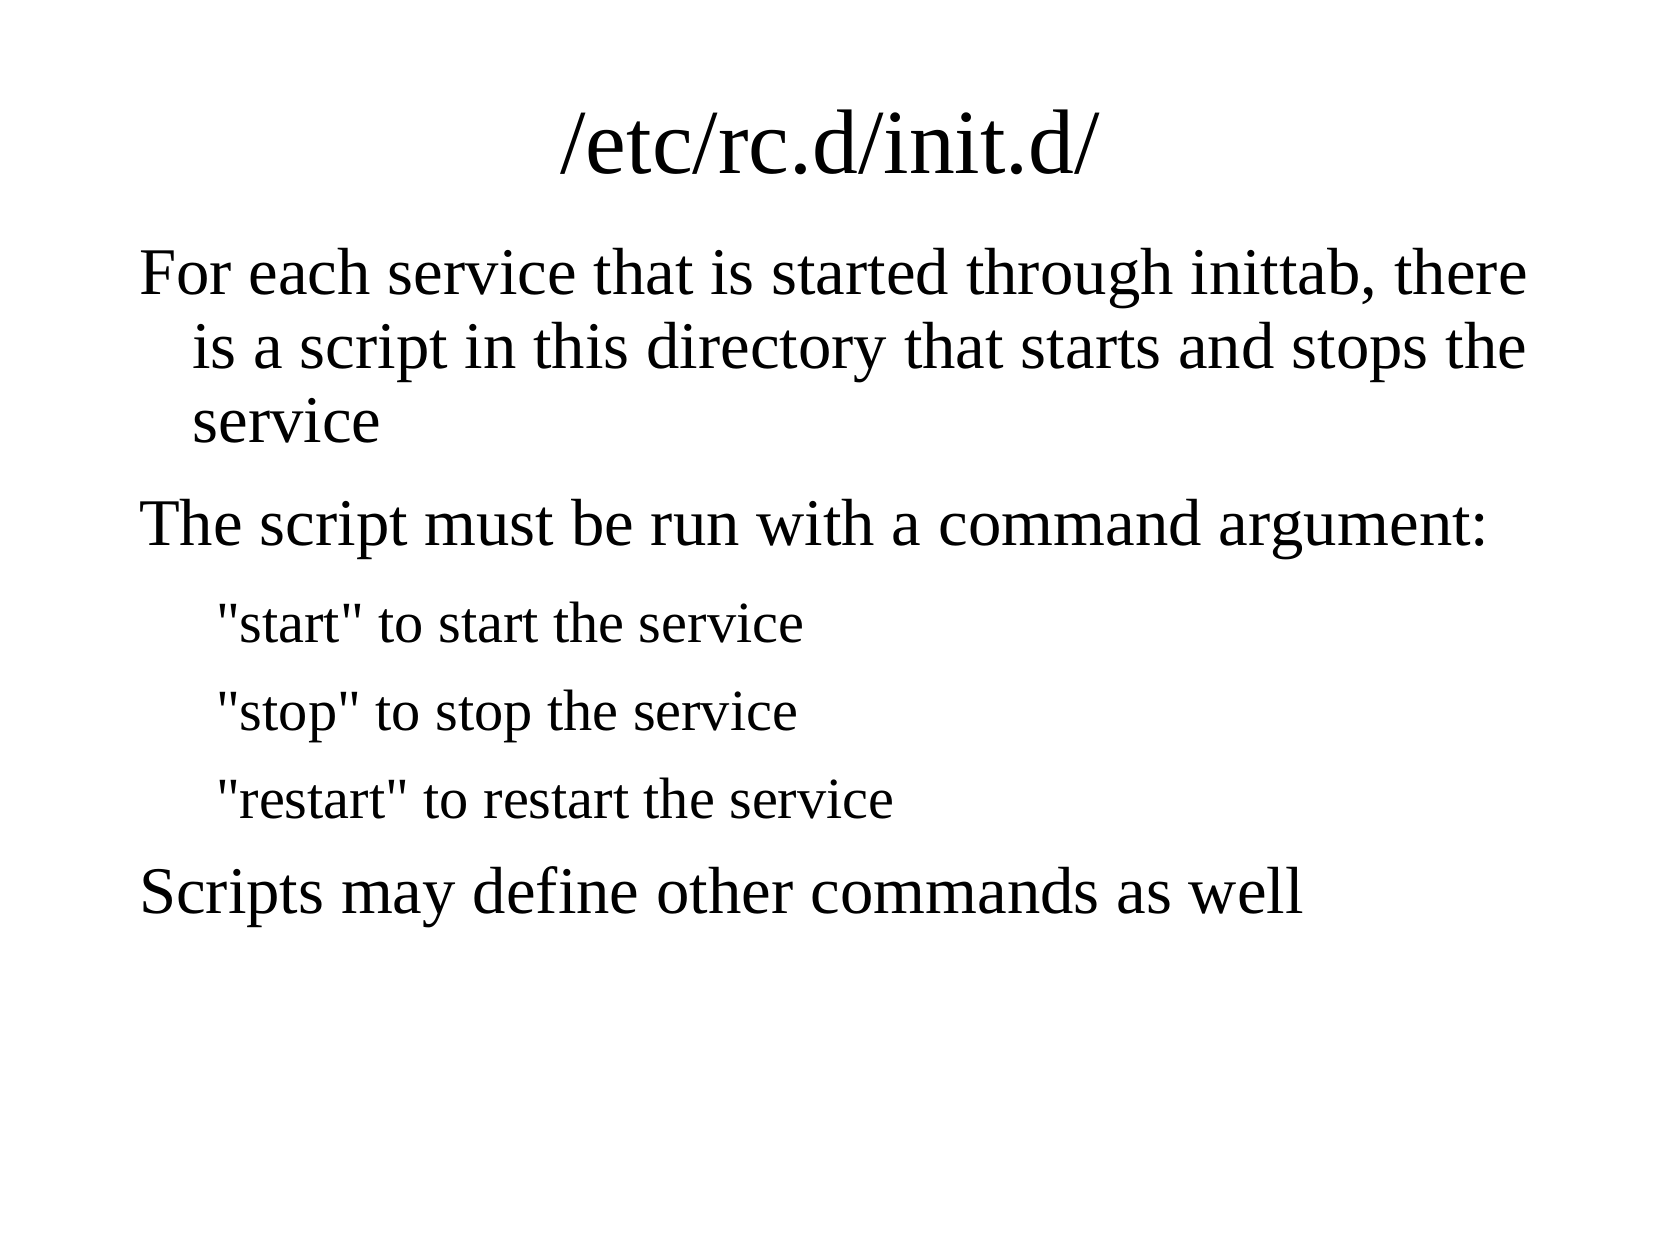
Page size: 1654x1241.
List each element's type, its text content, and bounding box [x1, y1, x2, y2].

list For each service that is started through inittab, there is a script in this directory that starts and stops the service The script must be run with a command argument: "start" to start the service "stop" to stop the service "restart" to restart the service Scripts may define other commands as well [121, 234, 1534, 1162]
title /etc/rc.d/init.d/ [125, 39, 1538, 247]
